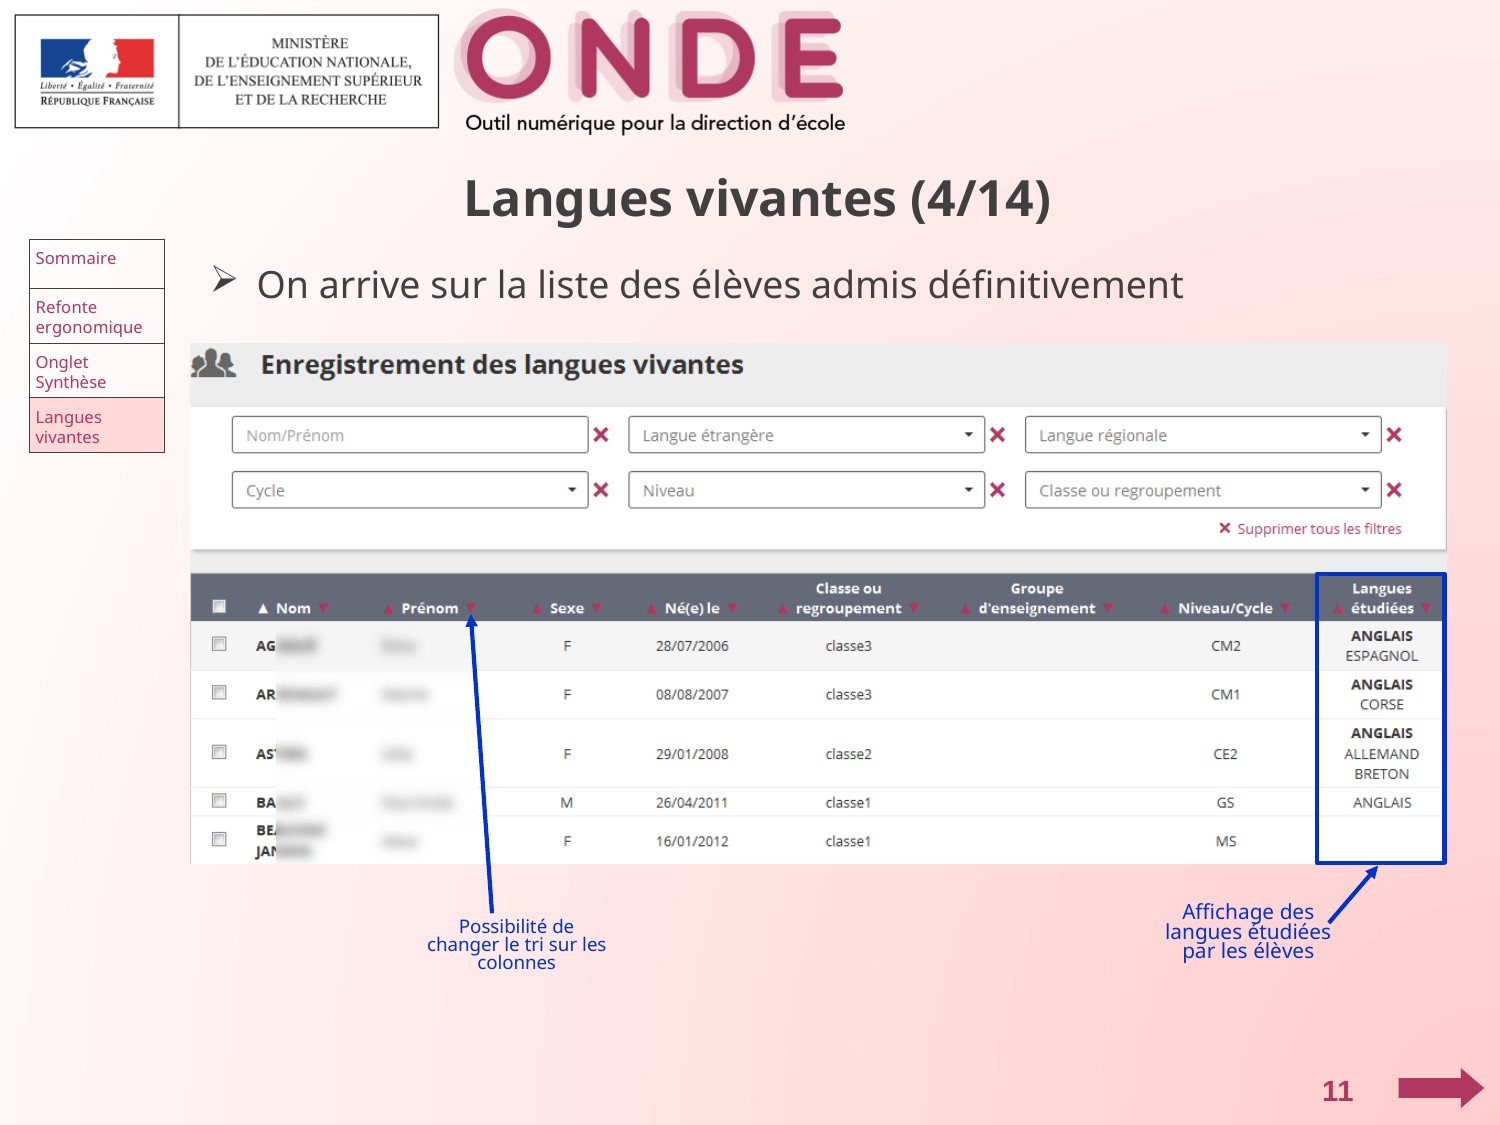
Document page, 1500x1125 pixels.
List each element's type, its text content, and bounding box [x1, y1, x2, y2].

table_cell Refonte ergonomique [30, 289, 164, 343]
text_box <numéro> [1257, 1064, 1420, 1117]
table_cell Langues vivantes [30, 398, 164, 452]
table_header Sommaire [30, 240, 164, 288]
table_cell Onglet Synthèse [30, 344, 164, 397]
text_box On arrive sur la liste des élèves admis définitivement [195, 262, 1379, 1036]
text_box Langues vivantes (4/14) [82, 154, 1433, 238]
text_box Affichage des langues étudiées par les élèves [1142, 895, 1355, 985]
text_box [1399, 1070, 1483, 1106]
picture [0, 0, 1500, 1125]
